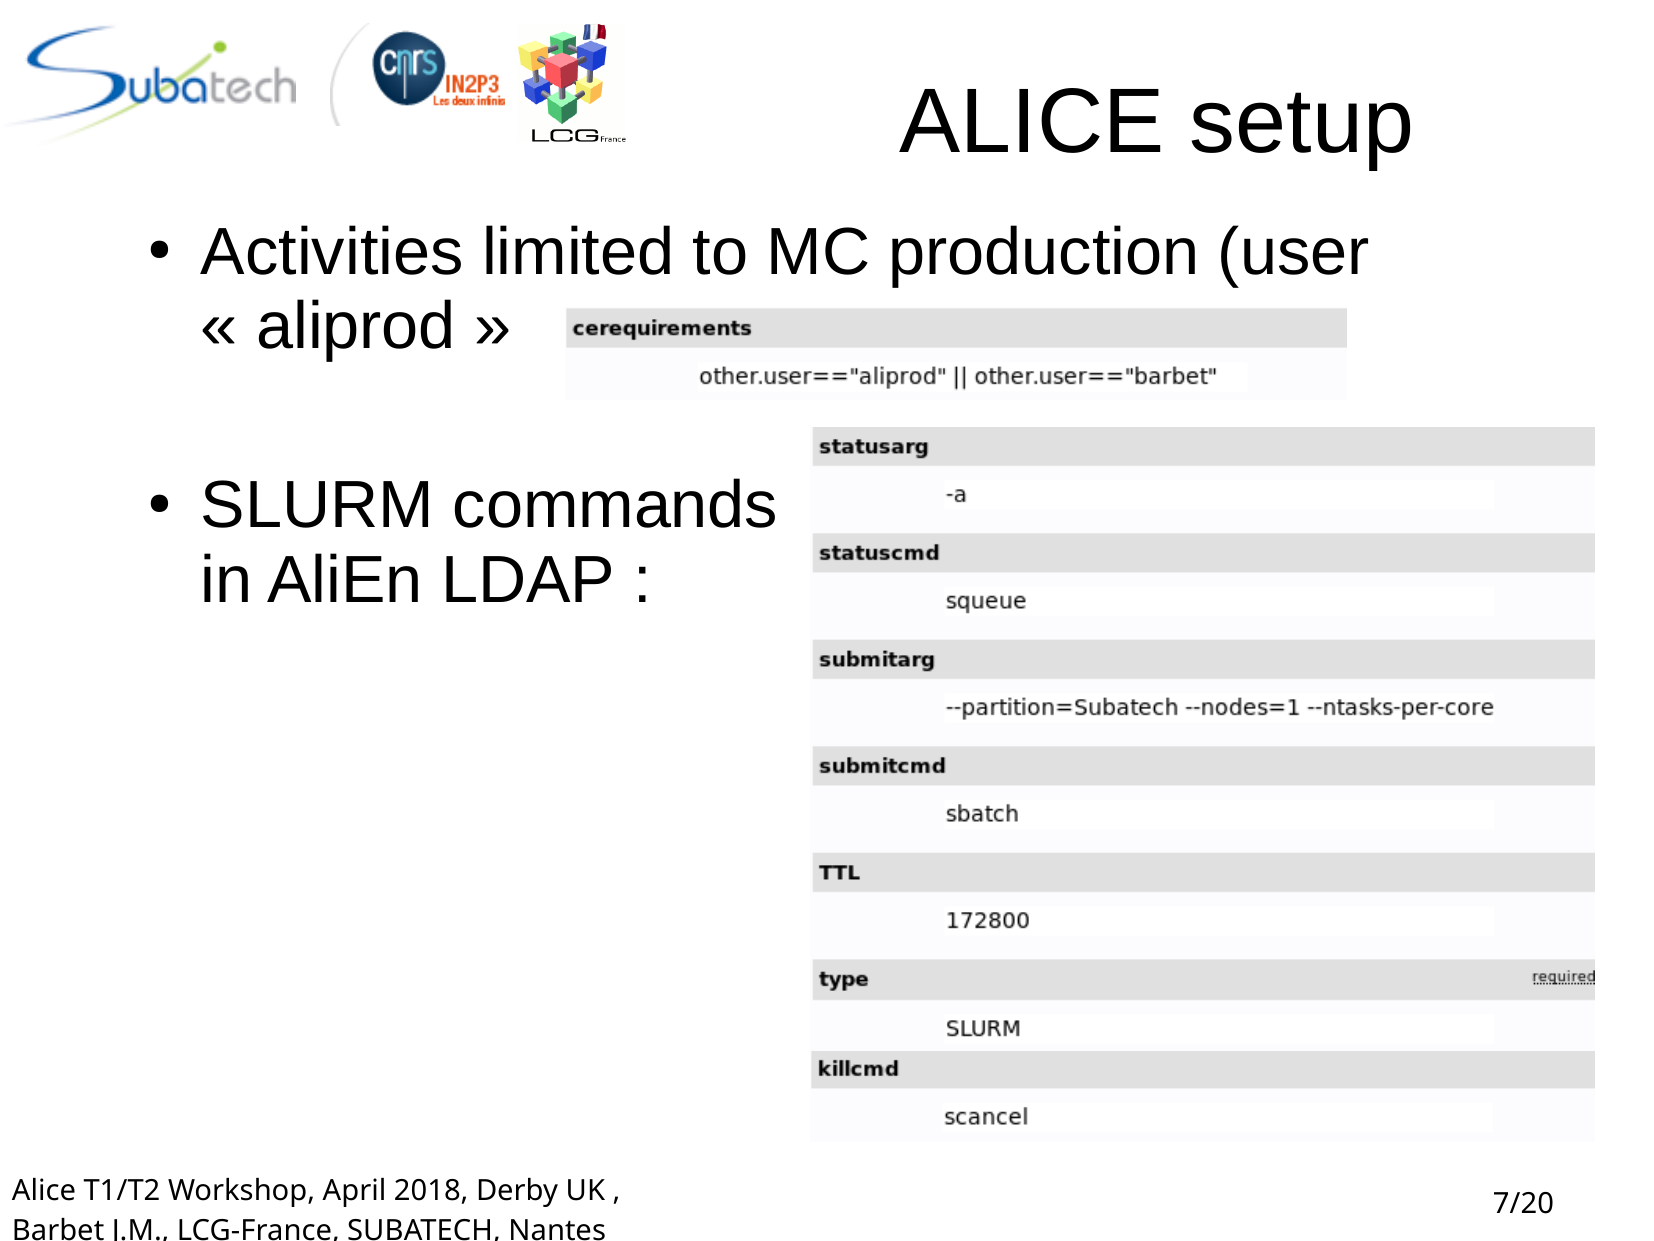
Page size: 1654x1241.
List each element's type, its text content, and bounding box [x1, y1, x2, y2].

picture [517, 23, 626, 142]
title ALICE setup [673, 17, 1642, 225]
picture [330, 23, 505, 126]
picture [810, 427, 1595, 1142]
picture [3, 10, 296, 150]
picture [565, 307, 1347, 400]
list Activities limited to MC production (user « aliprod » SLURM commands in AliEn LDAP : [129, 213, 1619, 934]
